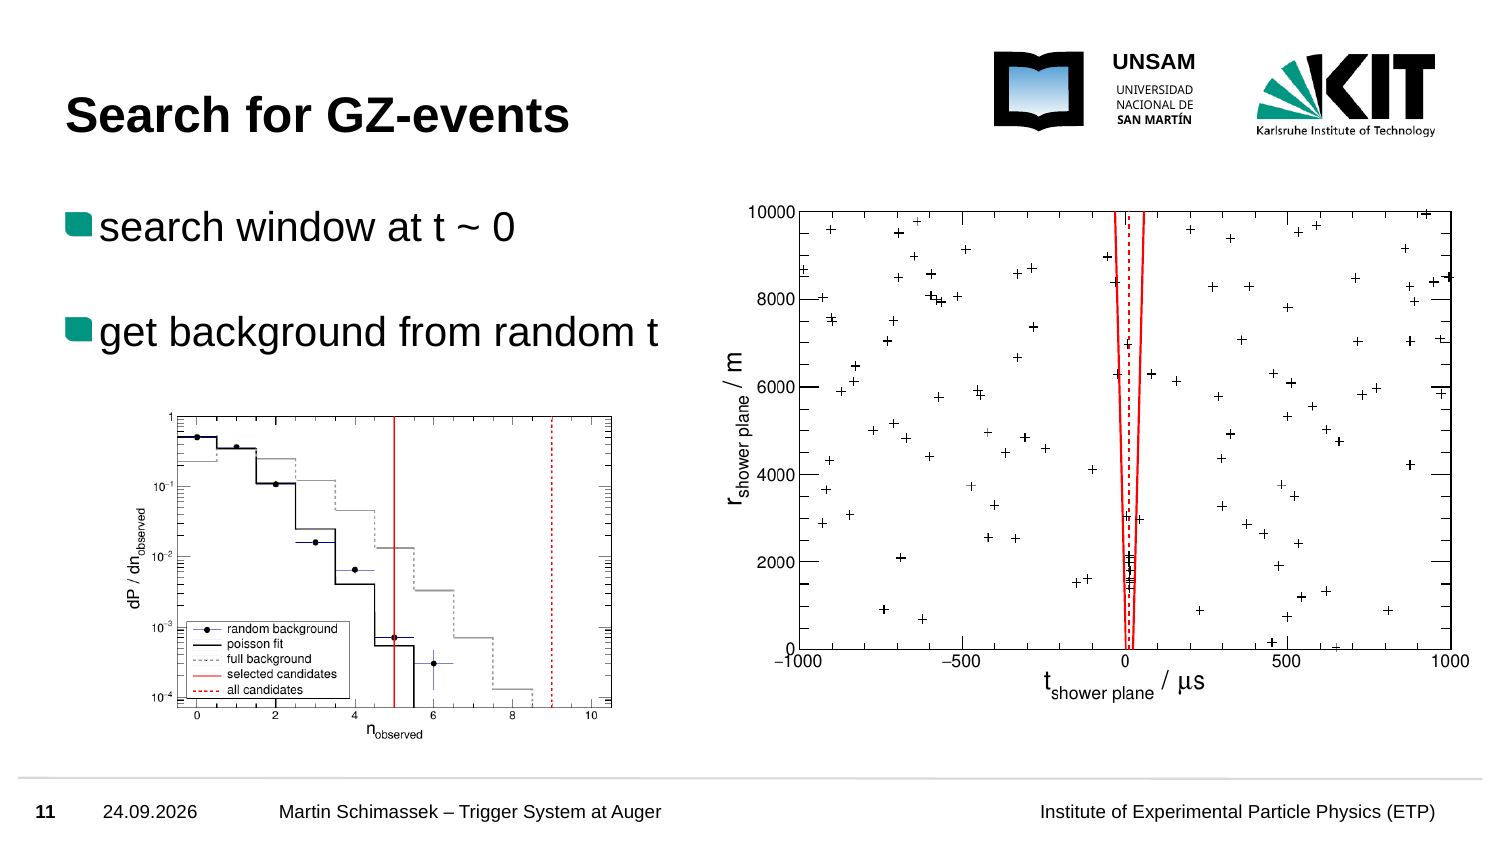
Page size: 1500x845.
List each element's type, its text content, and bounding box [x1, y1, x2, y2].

slide_number <number> [35, 778, 89, 844]
picture [708, 185, 1476, 711]
picture [112, 402, 616, 740]
picture [1257, 54, 1435, 137]
slide_number 01.11.2021 [102, 778, 272, 844]
title Search for GZ-events [64, 48, 1192, 144]
list search window at t ~ 0 get background from random t [65, 205, 736, 740]
